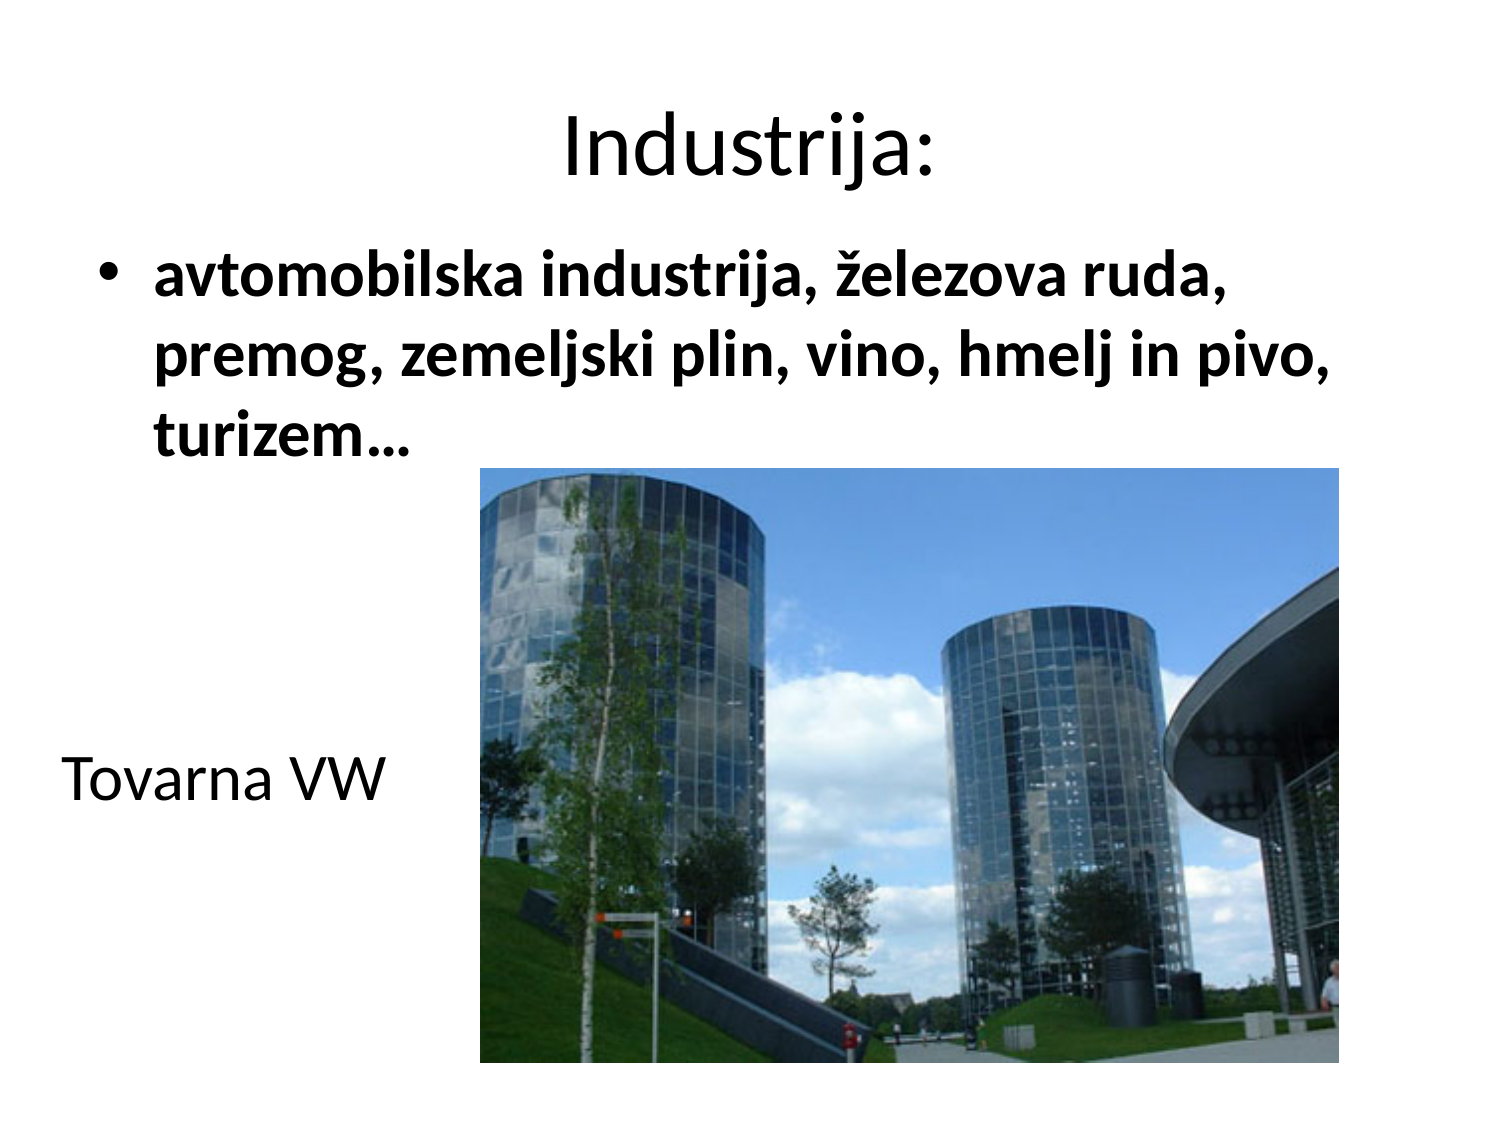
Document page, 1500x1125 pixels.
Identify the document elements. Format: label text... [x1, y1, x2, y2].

picture [480, 468, 1339, 1063]
list avtomobilska industrija, železova ruda, premog, zemeljski plin, vino, hmelj in pivo, turizem… [82, 222, 1372, 539]
text_box Tovarna VW [46, 726, 446, 822]
title Industrija: [75, 45, 1425, 233]
